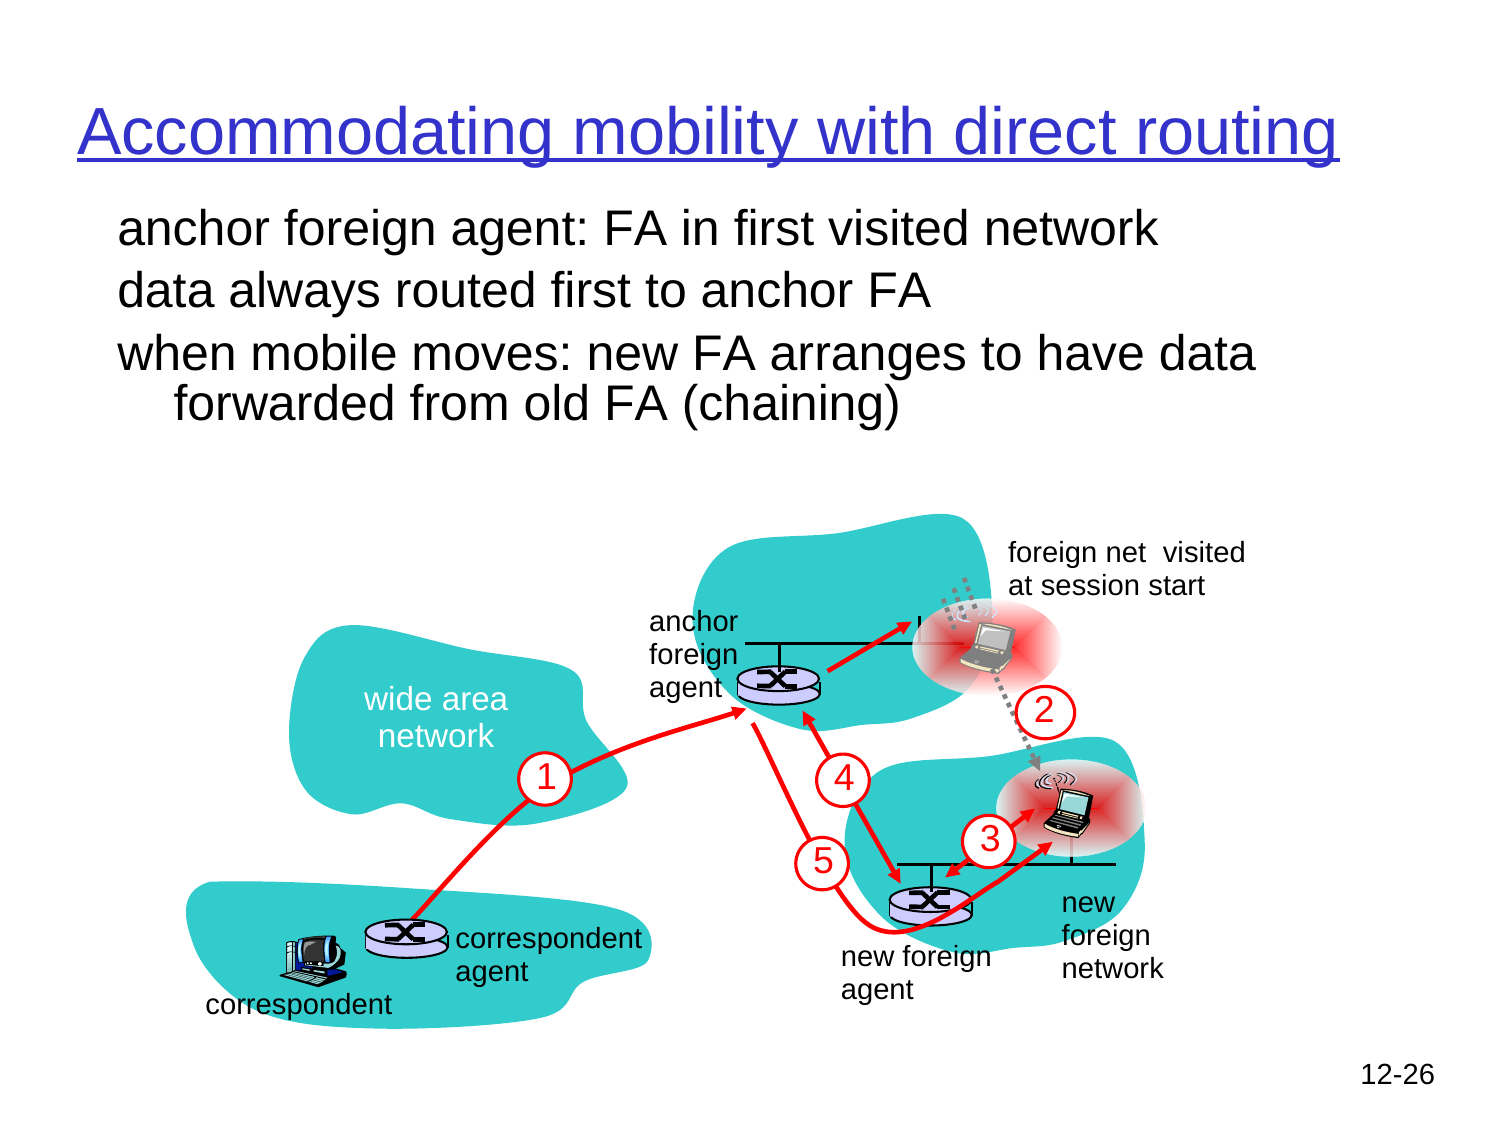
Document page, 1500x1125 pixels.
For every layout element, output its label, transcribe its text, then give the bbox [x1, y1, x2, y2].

text_box [185, 881, 629, 1029]
text_box [289, 625, 610, 826]
text_box new foreign agent [826, 932, 1084, 1014]
text_box 4 [819, 748, 870, 807]
title Accommodating mobility with direct routing [62, 37, 1473, 225]
text_box 3 [965, 810, 1016, 868]
chart [1034, 771, 1094, 839]
text_box [695, 513, 1063, 732]
text_box new foreign network [1046, 878, 1197, 993]
text_box anchor foreign agent [634, 597, 797, 712]
text_box [845, 736, 1147, 932]
chart [279, 935, 348, 980]
text_box wide area network [317, 672, 556, 762]
text_box correspondent [190, 980, 426, 1029]
text_box [504, 756, 628, 826]
text_box 1 [521, 747, 572, 806]
text_box correspondent agent [440, 913, 676, 996]
list anchor foreign agent: FA in first visited network data always routed first to anchor FA when mobile moves: new FA arranges to have data forwarded from old FA (chaining) [102, 197, 1378, 468]
text_box 2 [1018, 681, 1070, 739]
text_box [1070, 698, 1075, 727]
text_box foreign net visited at session start [993, 528, 1264, 610]
text_box 5 [798, 832, 849, 890]
